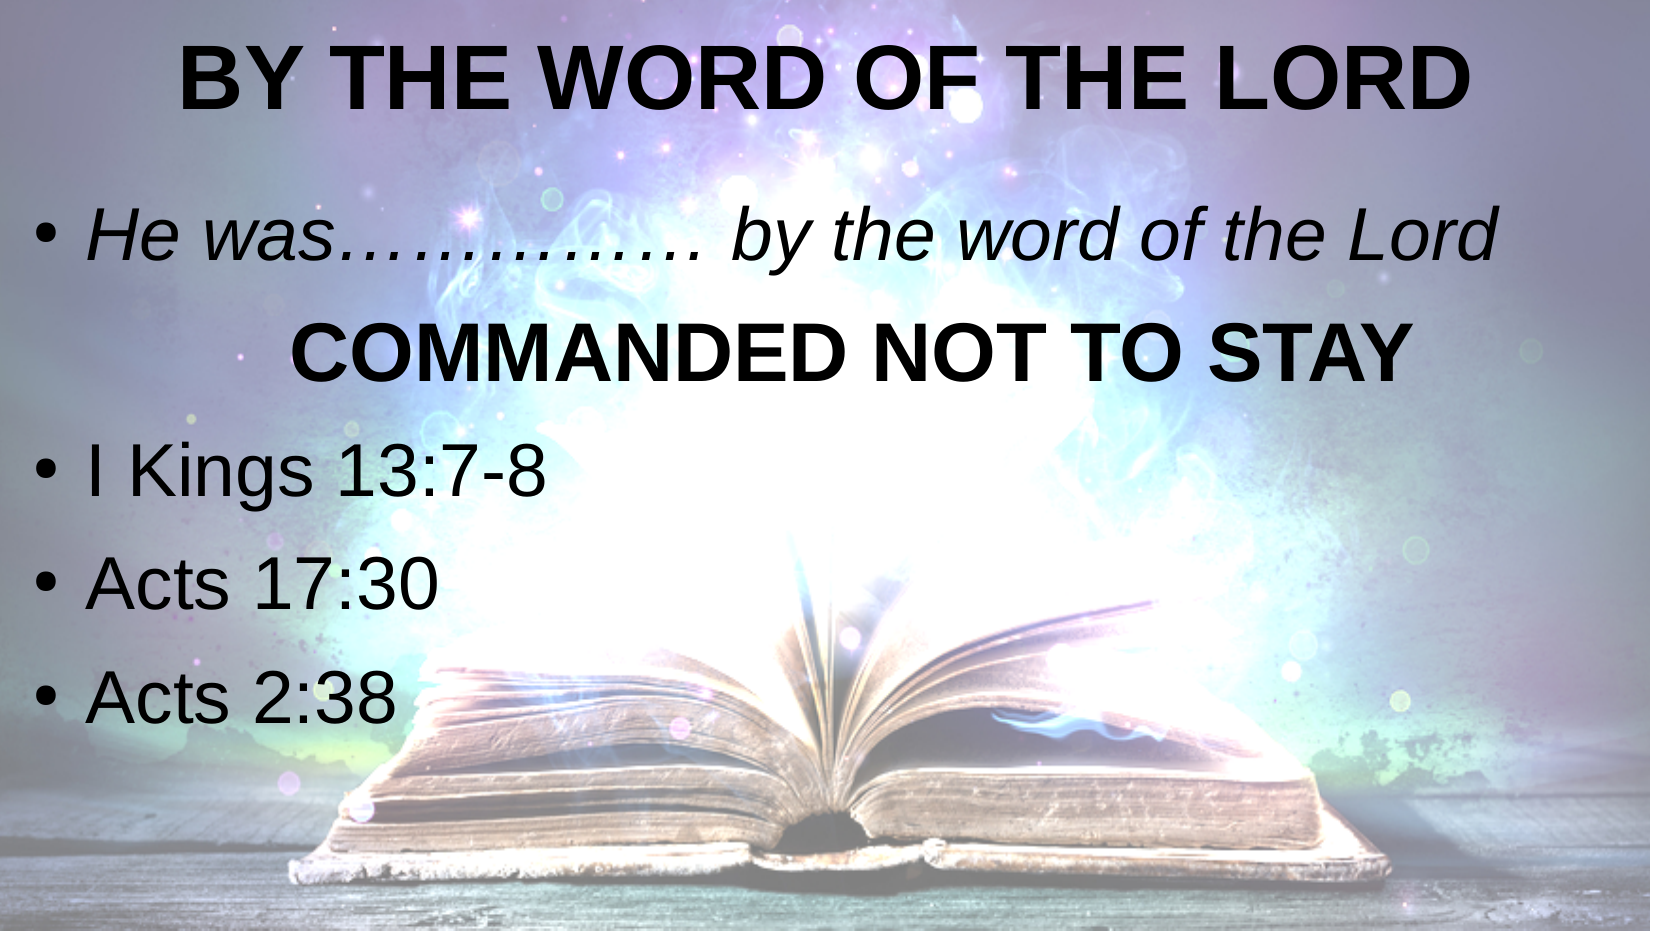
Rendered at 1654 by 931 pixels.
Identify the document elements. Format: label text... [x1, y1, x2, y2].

title BY THE WORD OF THE LORD [82, 0, 1571, 156]
picture [0, 0, 1651, 931]
list He was…………… by the word of the Lord COMMANDED NOT TO STAY I Kings 13:7-8 Acts 17:30 Acts 2:38 [15, 192, 1621, 931]
